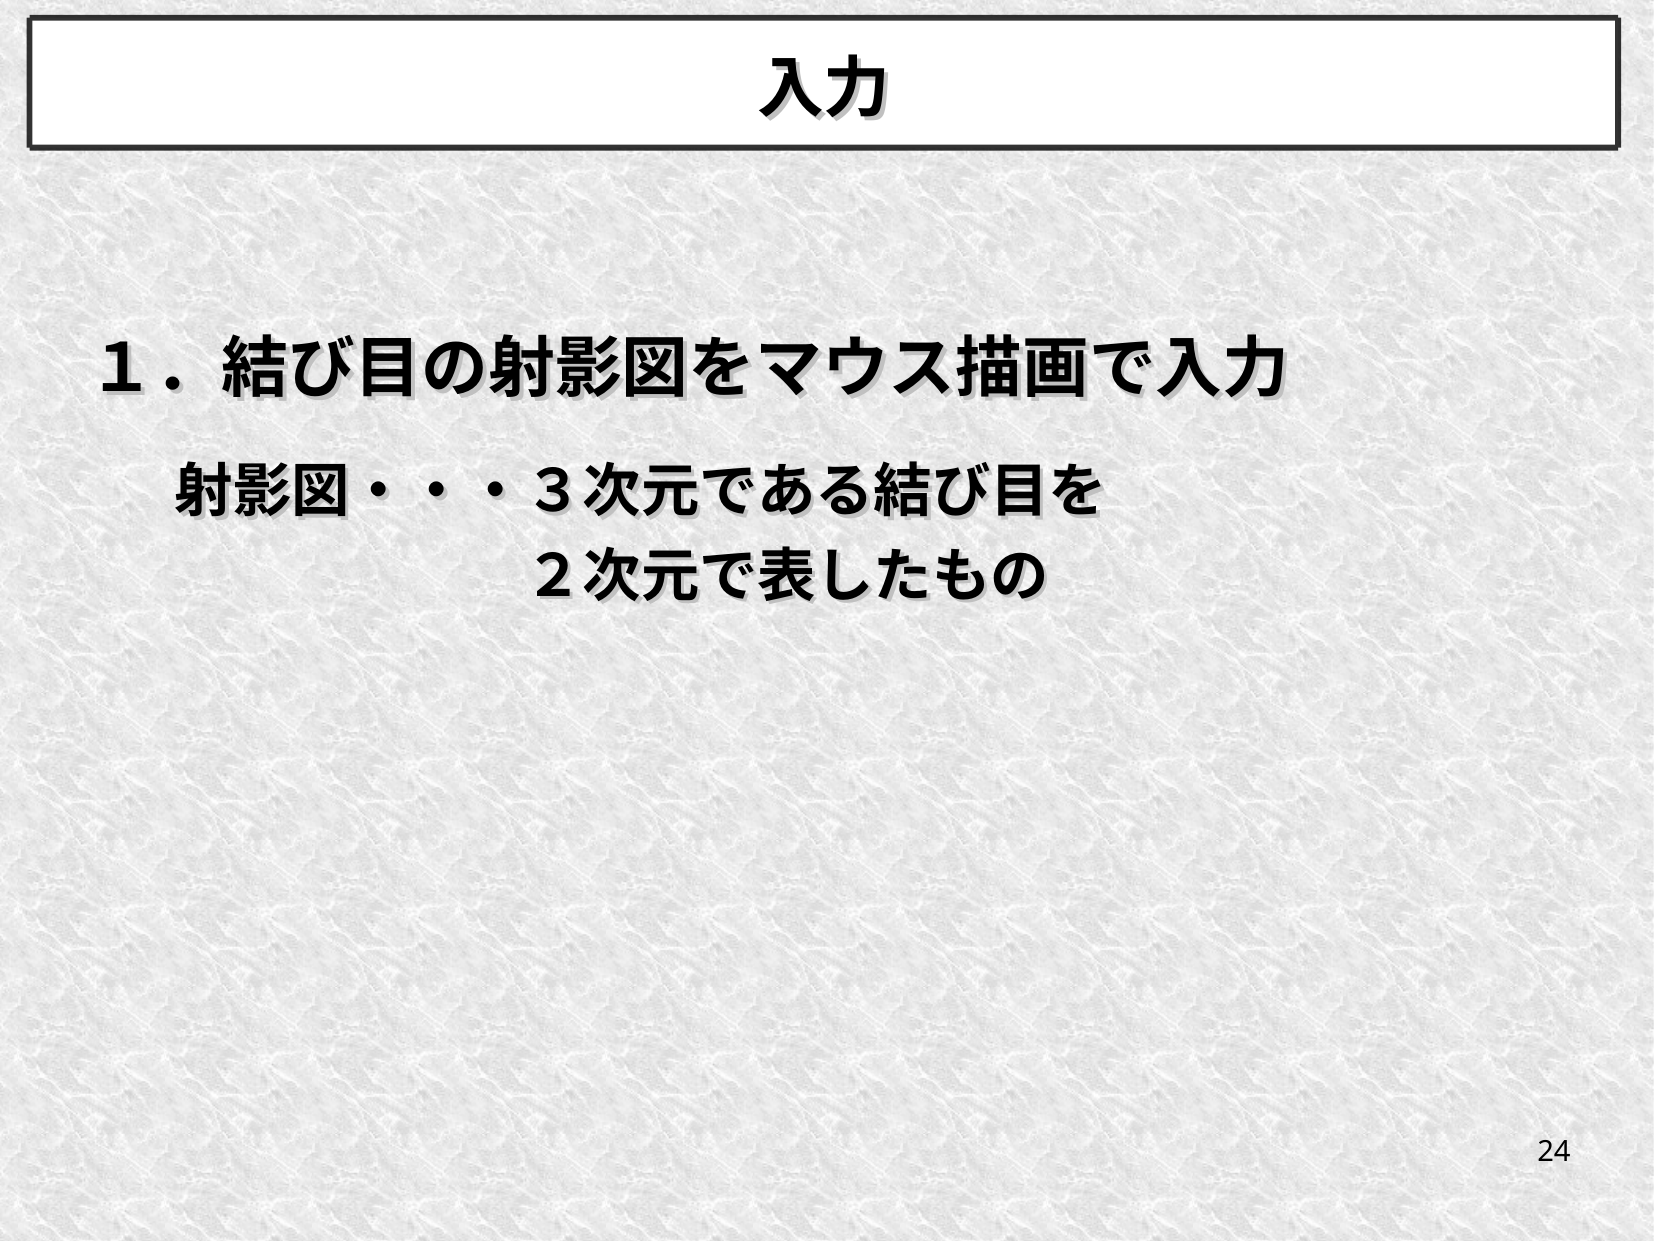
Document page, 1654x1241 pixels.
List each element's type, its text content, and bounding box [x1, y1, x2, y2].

text_box 入力 [29, 17, 1619, 148]
text_box １．結び目の射影図をマウス描画で入力 [73, 307, 1404, 402]
text_box 射影図・・・３次元である結び目を ２次元で表したもの [160, 437, 1198, 592]
picture [0, 0, 1654, 1241]
